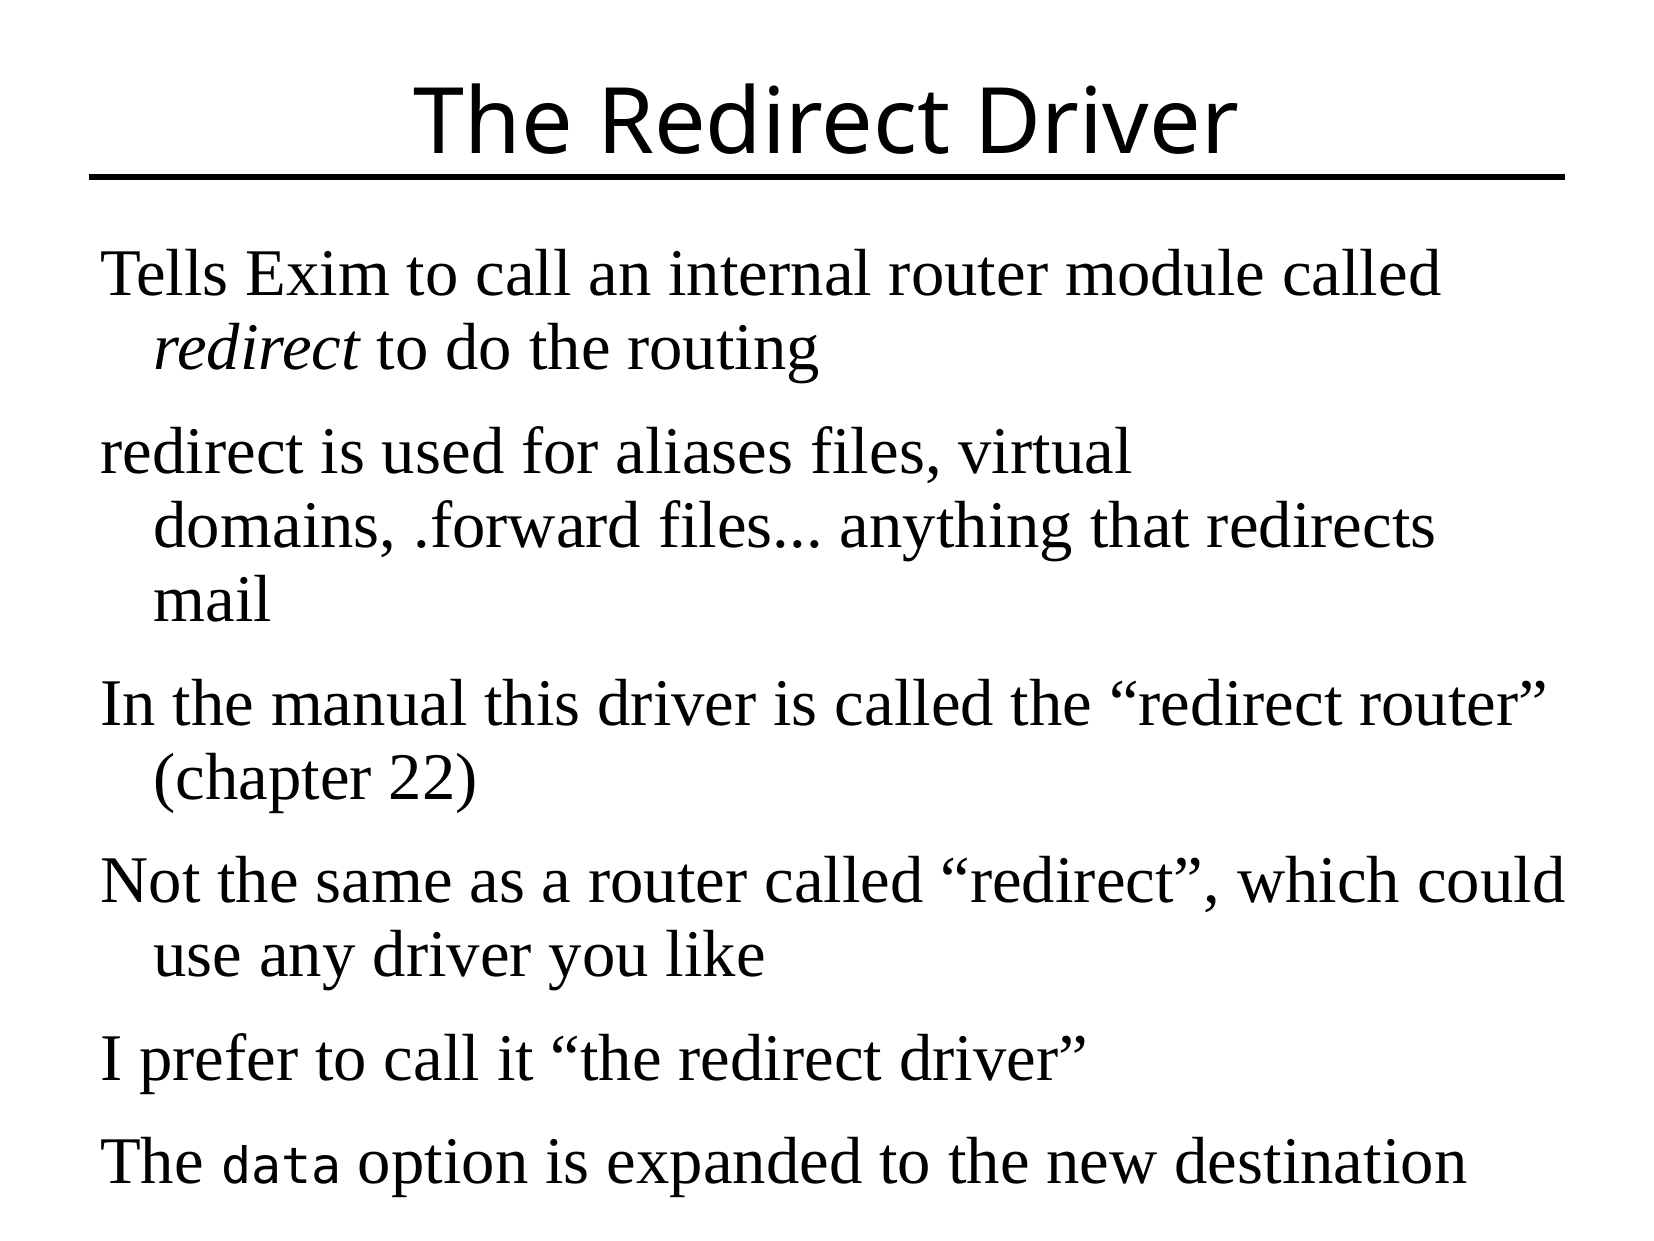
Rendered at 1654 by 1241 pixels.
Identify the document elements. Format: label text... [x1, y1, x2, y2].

list Tells Exim to call an internal router module called redirect to do the routing redirect is used for aliases files, virtual domains, .forward files... anything that redirects mail In the manual this driver is called the “redirect router” (chapter 22) Not the same as a router called “redirect”, which could use any driver you like I prefer to call it “the redirect driver” The data option is expanded to the new destination [82, 236, 1571, 1125]
title The Redirect Driver [82, 29, 1571, 207]
